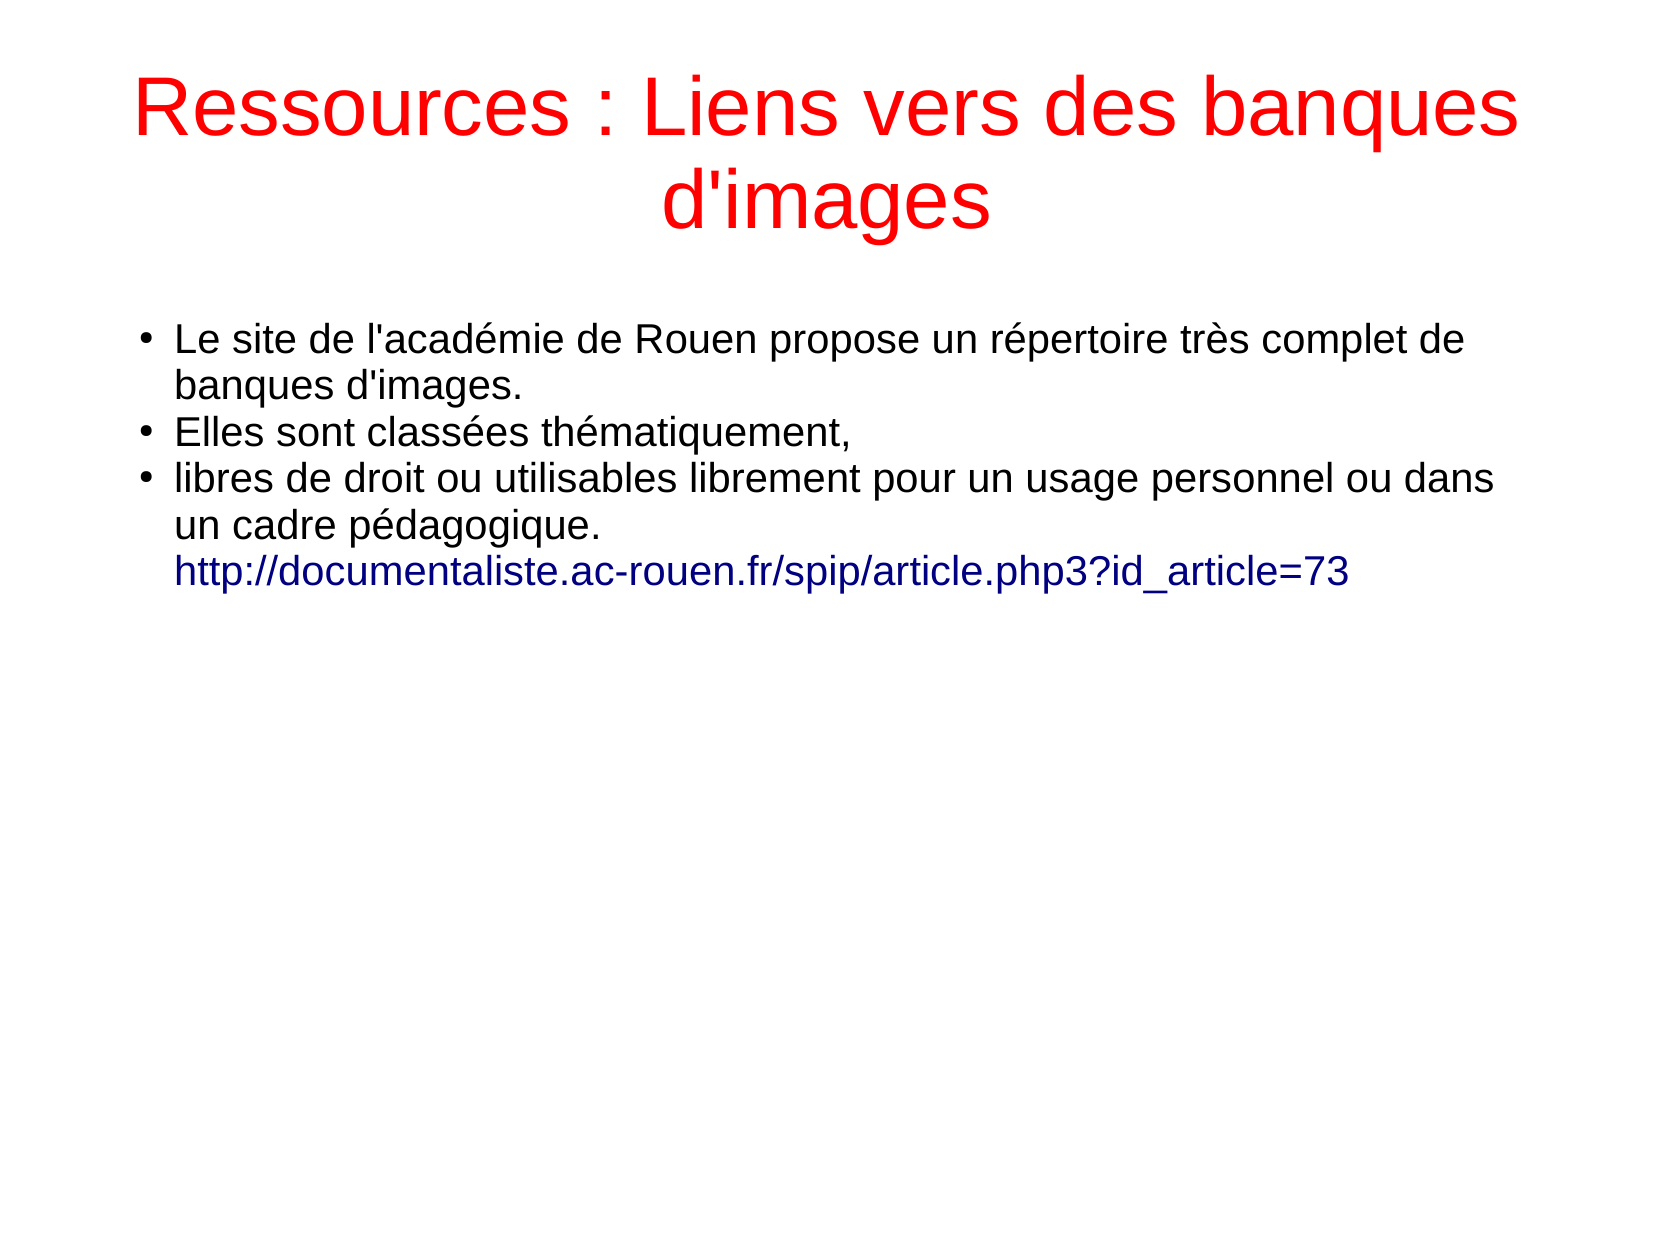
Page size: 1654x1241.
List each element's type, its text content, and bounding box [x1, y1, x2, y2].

text_box Le site de l'académie de Rouen propose un répertoire très complet de banques d'images. Elles sont classées thématiquement, libres de droit ou utilisables librement pour un usage personnel ou dans un cadre pédagogique. http://documentaliste.ac-rouen.fr/spip/article.php3?id_article=73 [88, 308, 1565, 1034]
title Ressources : Liens vers des banques d'images [82, 56, 1571, 250]
